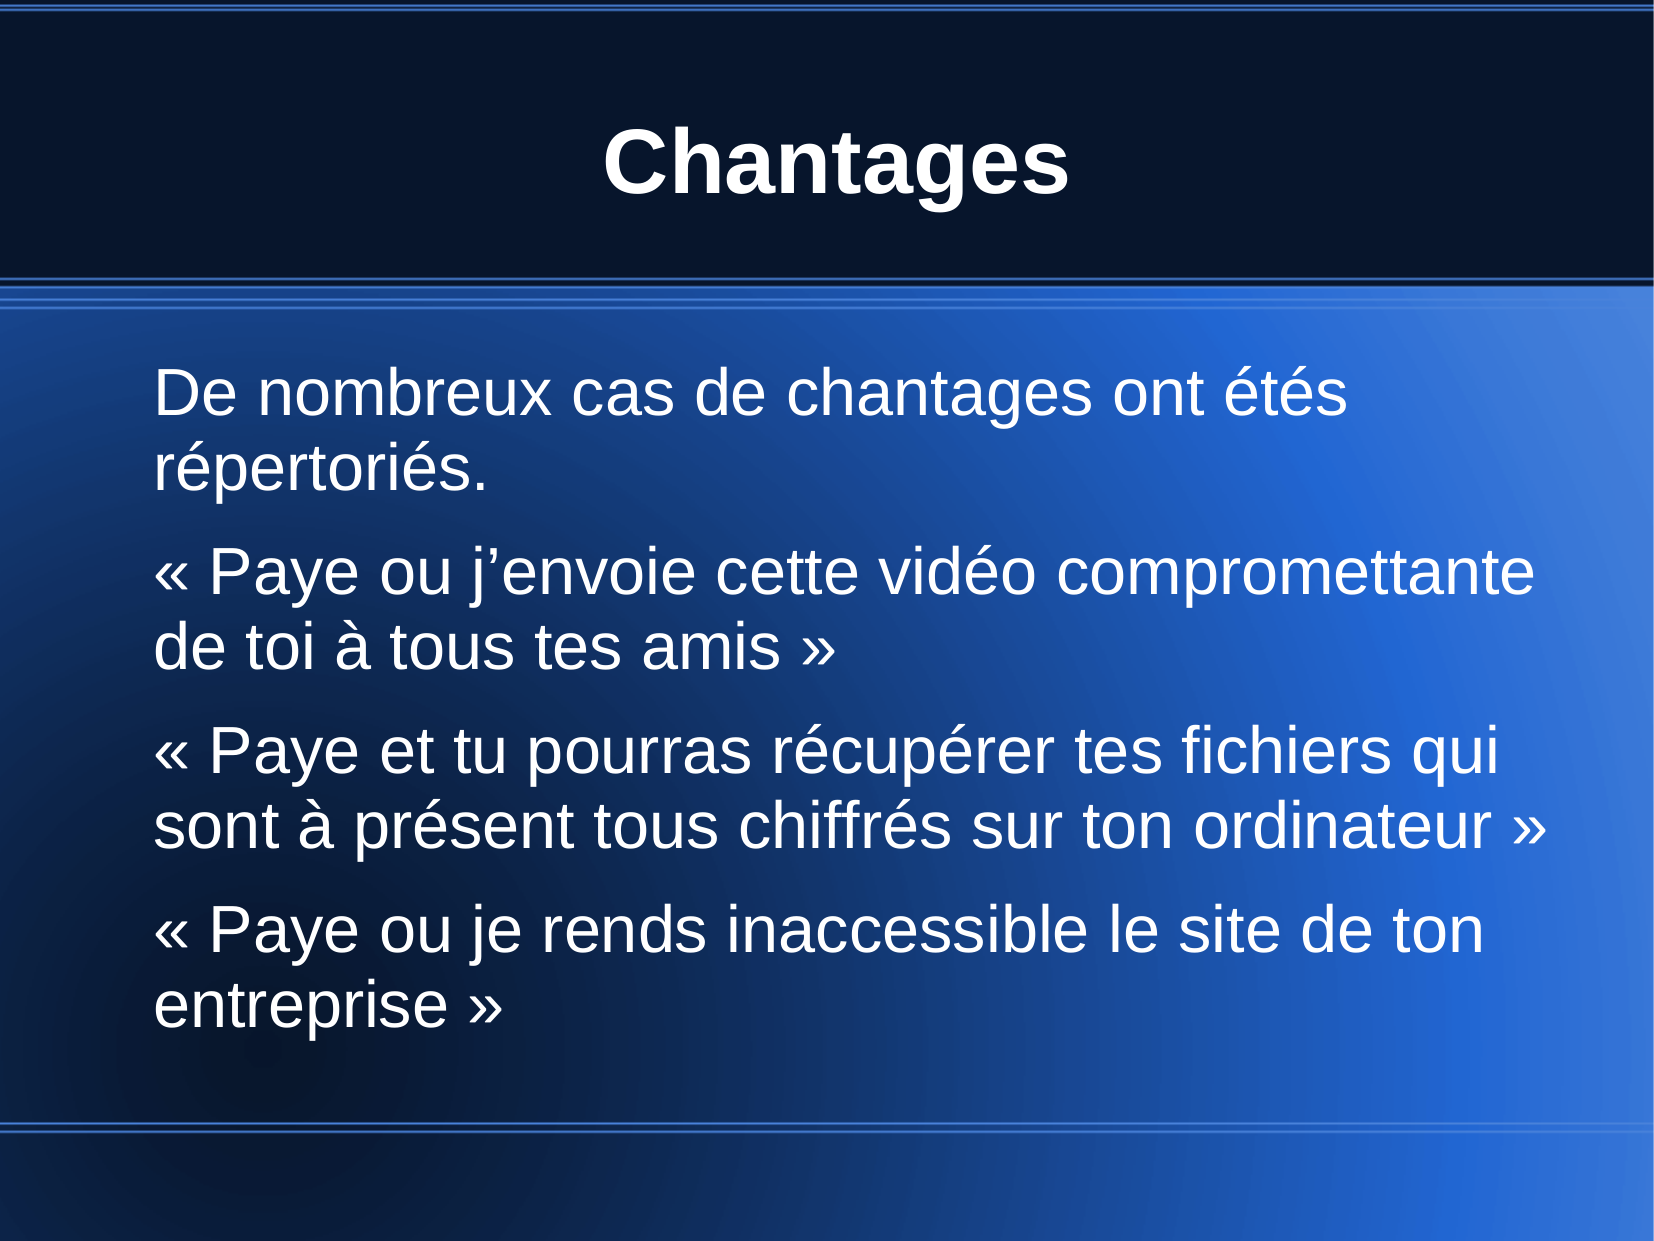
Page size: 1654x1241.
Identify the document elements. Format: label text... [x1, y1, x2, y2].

picture [0, 0, 1654, 1241]
title Chantages [76, 58, 1565, 266]
list De nombreux cas de chantages ont étés répertoriés. « Paye ou j’envoie cette vidéo compromettante de toi à tous tes amis » « Paye et tu pourras récupérer tes fichiers qui sont à présent tous chiffrés sur ton ordinateur » « Paye ou je rends inaccessible le site de ton entreprise » [82, 355, 1571, 1174]
